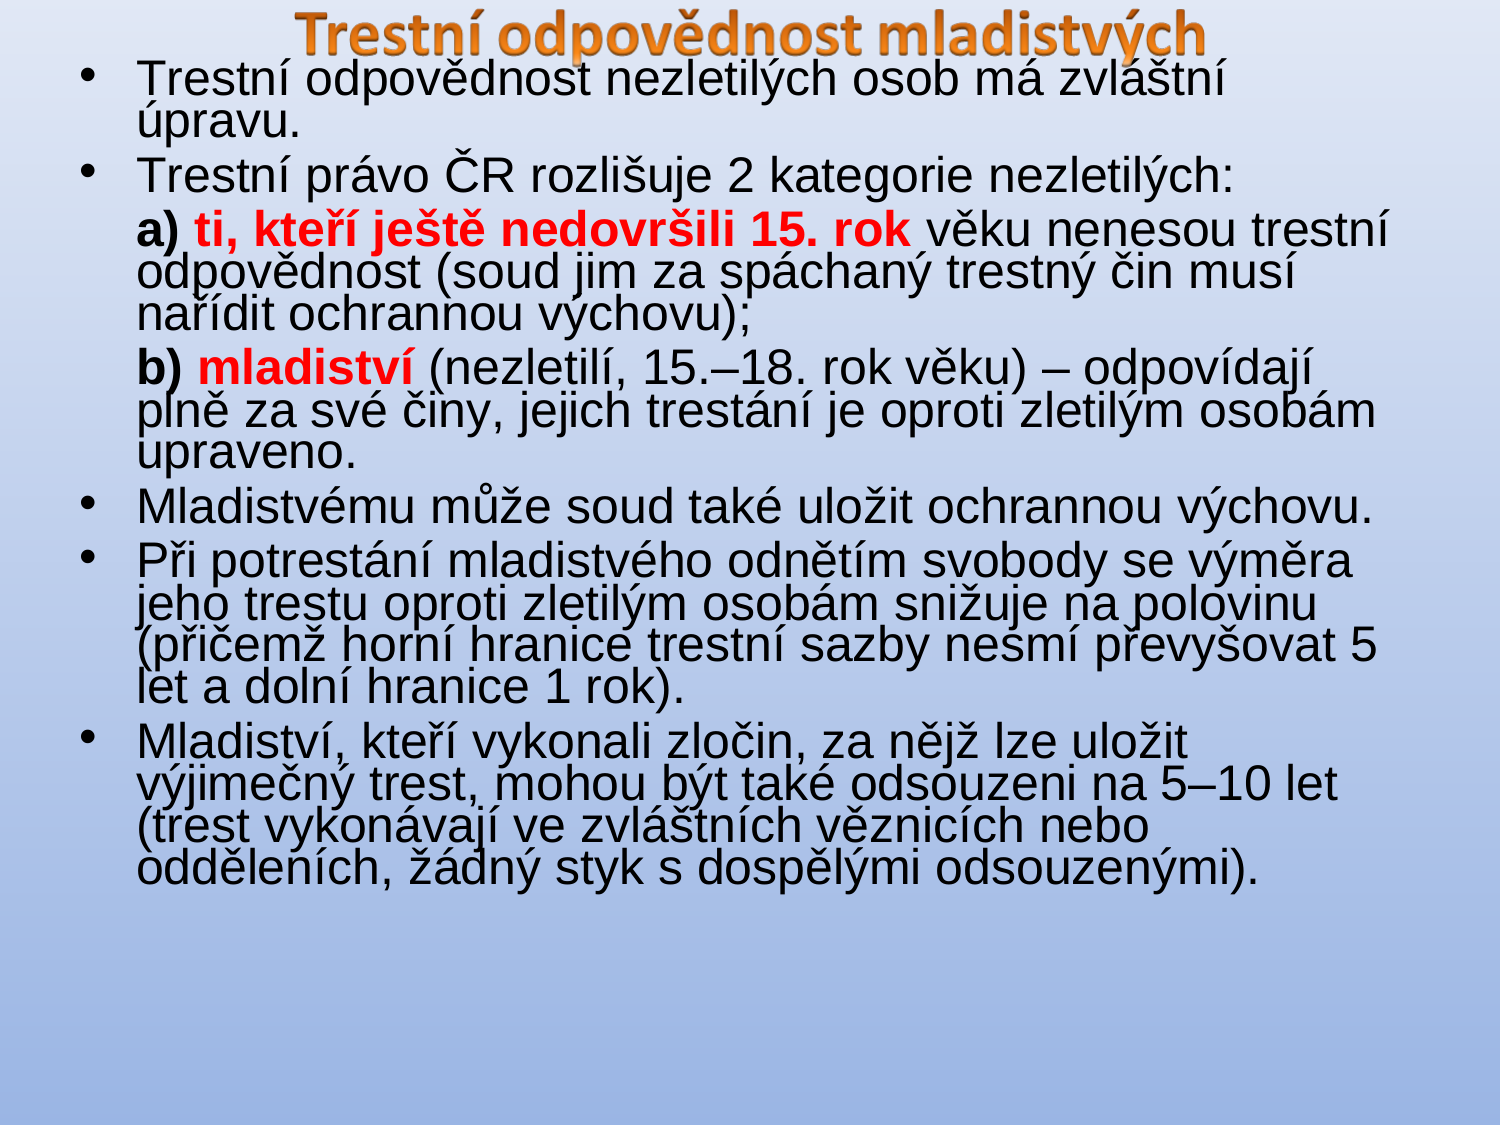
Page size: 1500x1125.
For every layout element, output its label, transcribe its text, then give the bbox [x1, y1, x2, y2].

list Trestní odpovědnost nezletilých osob má zvláštní úpravu. Trestní právo ČR rozlišuje 2 kategorie nezletilých: a) ti, kteří ještě nedovršili 15. rok věku nenesou trestní odpovědnost (soud jim za spáchaný trestný čin musí nařídit ochrannou výchovu); b) mladiství (nezletilí, 15.–18. rok věku) – odpovídají plně za své činy, jejich trestání je oproti zletilým osobám upraveno. Mladistvému může soud také uložit ochrannou výchovu. Při potrestání mladistvého odnětím svobody se výměra jeho trestu oproti zletilým osobám snižuje na polovinu (přičemž horní hranice trestní sazby nesmí převyšovat 5 let a dolní hranice 1 rok). Mladiství, kteří vykonali zločin, za nějž lze uložit výjimečný trest, mohou být také odsouzeni na 5–10 let (trest vykonávají ve zvláštních věznicích nebo odděleních, žádný styk s dospělými odsouzenými). [64, 54, 1415, 1023]
picture [254, 0, 1249, 115]
